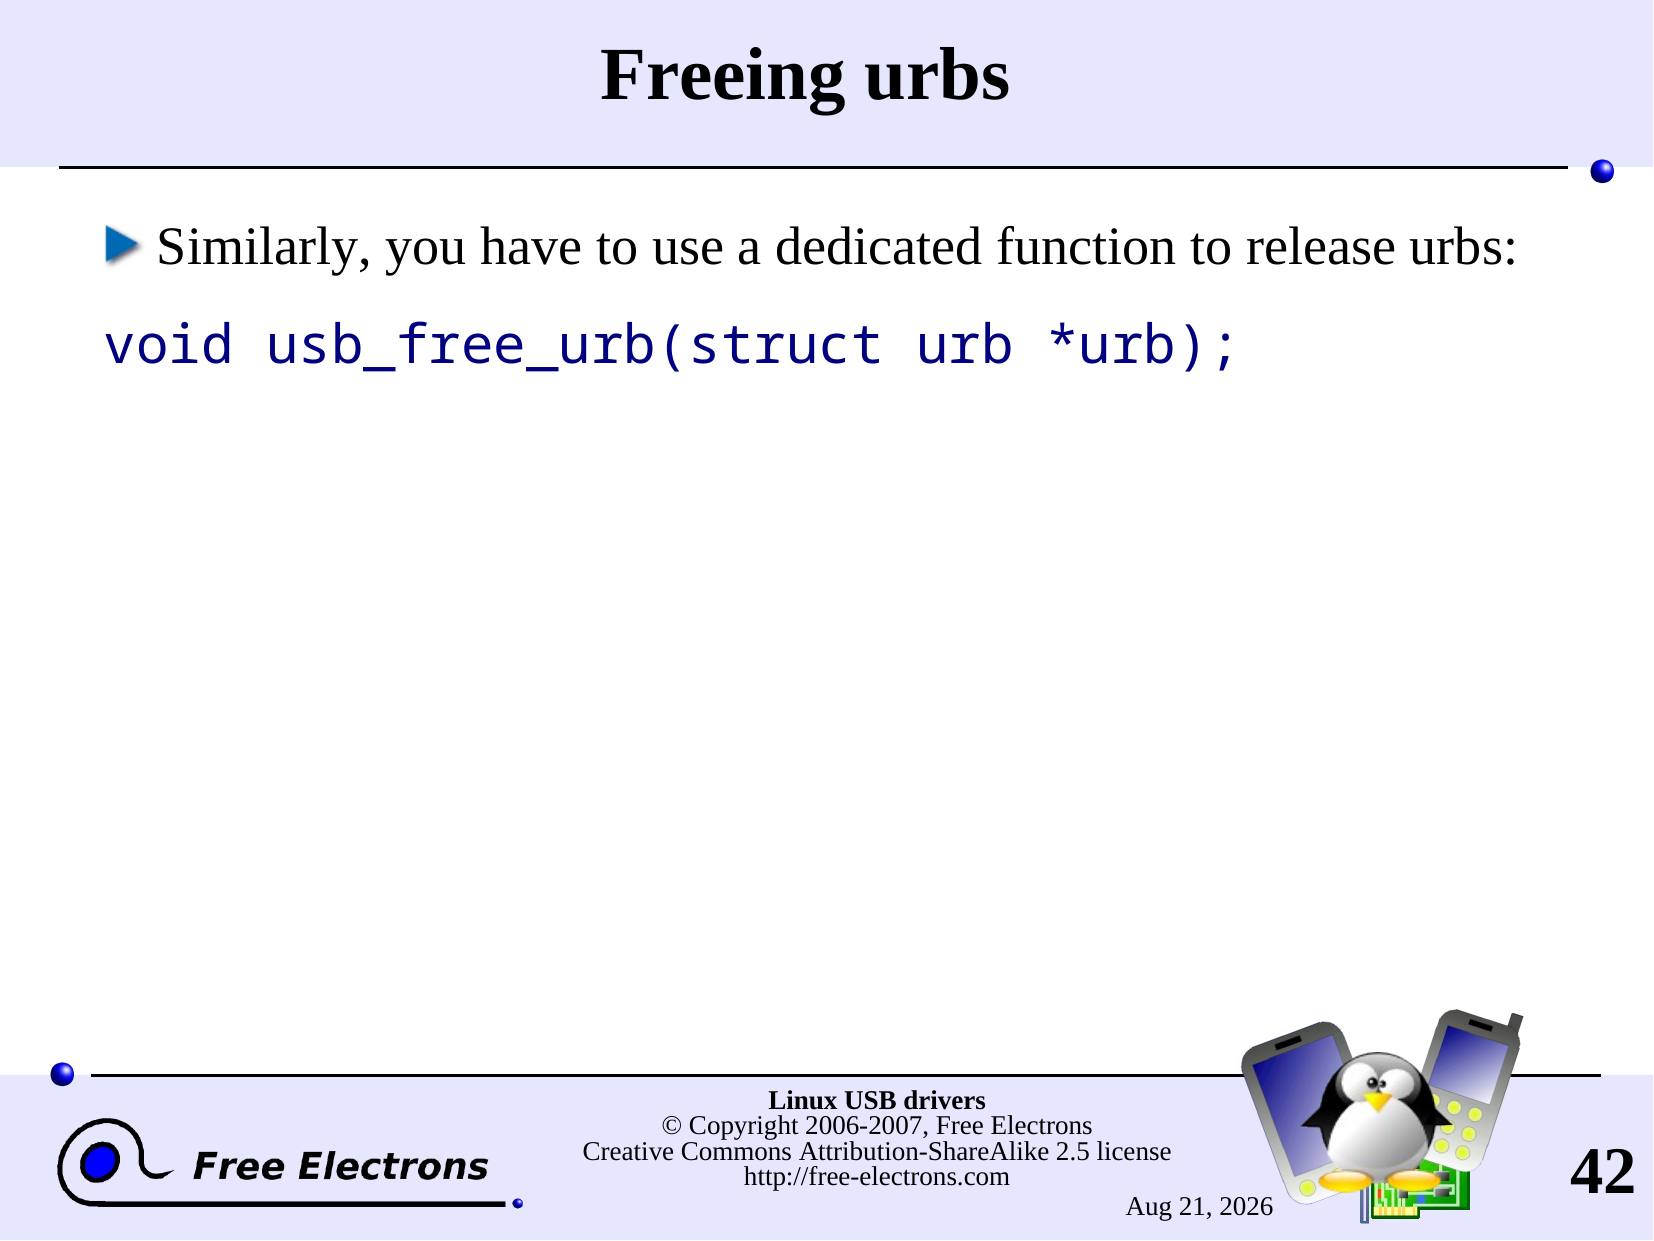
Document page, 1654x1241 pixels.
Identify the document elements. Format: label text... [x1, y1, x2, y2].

title Freeing urbs [60, 25, 1551, 124]
picture [1231, 1066, 1521, 1241]
list Similarly, you have to use a dedicated function to release urbs: void usb_free_urb(struct urb *urb); [85, 216, 1540, 1066]
picture [50, 1107, 527, 1216]
